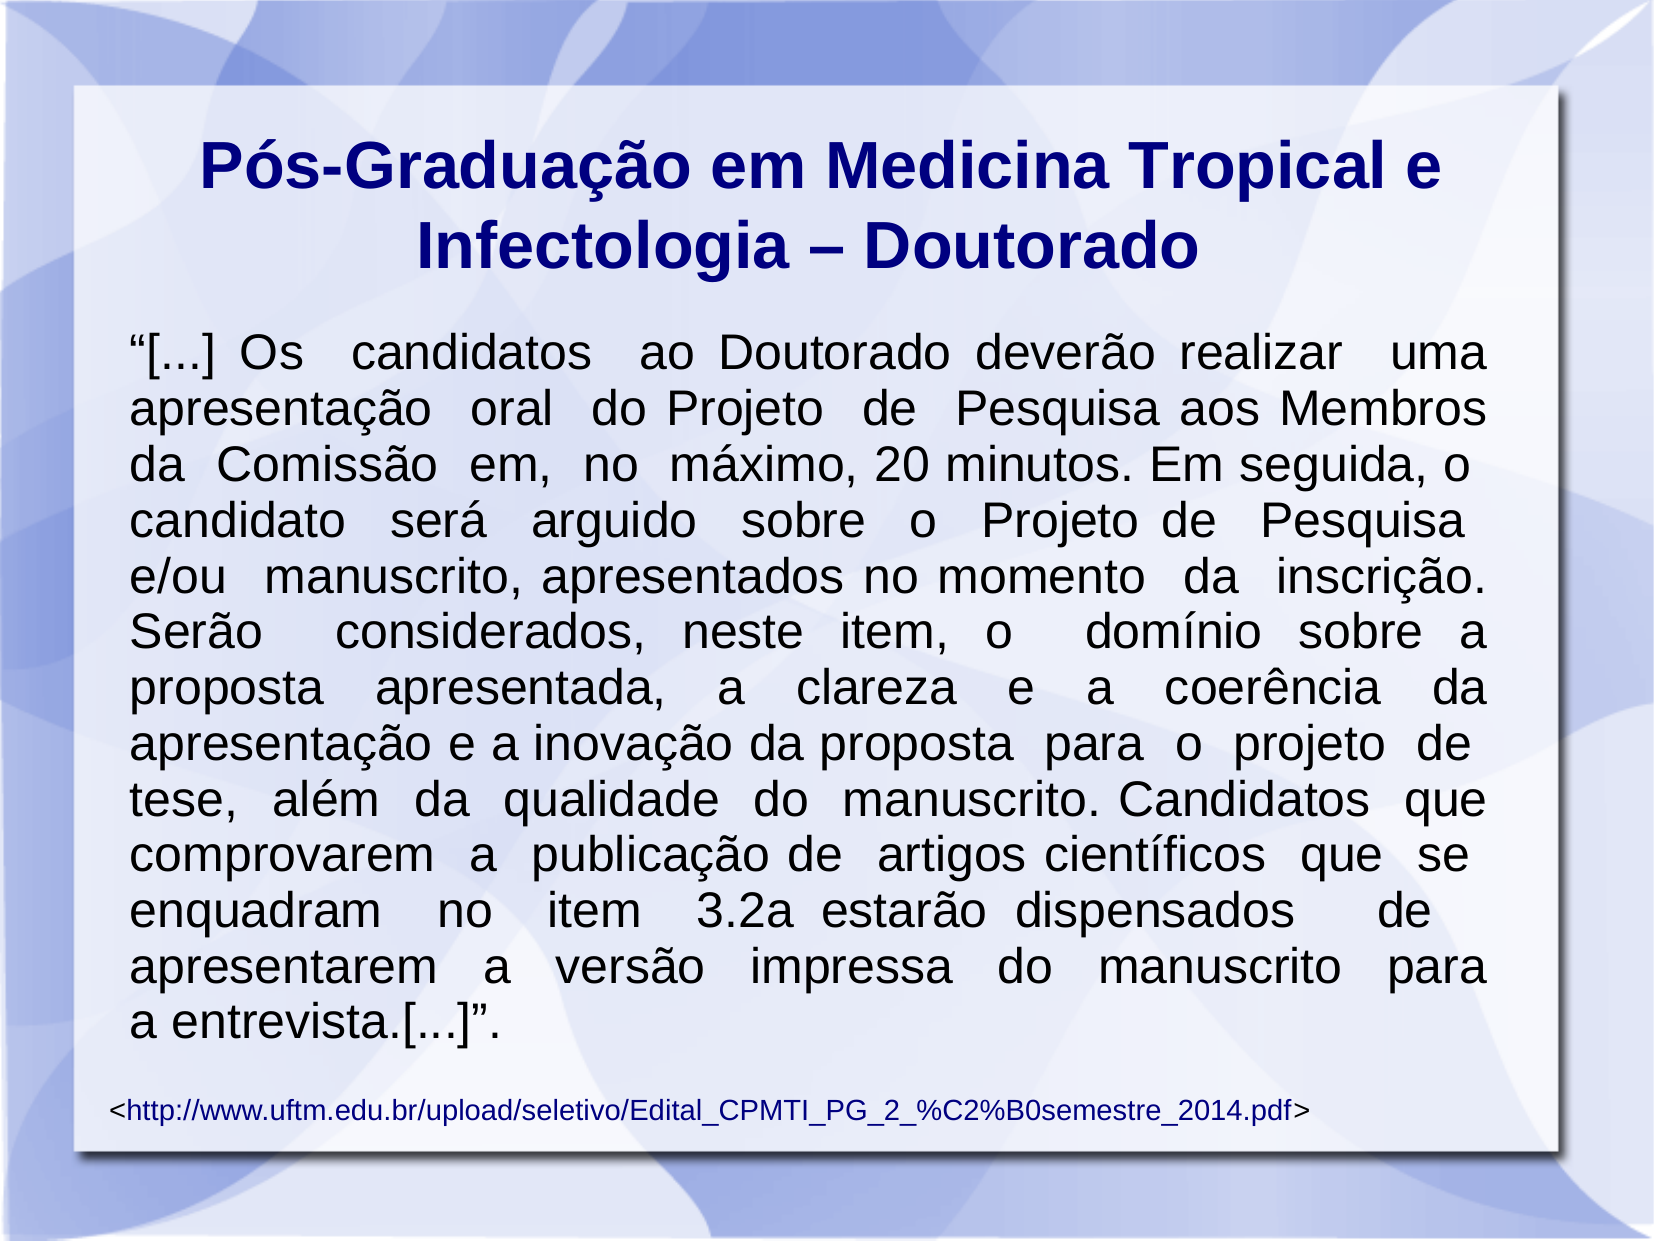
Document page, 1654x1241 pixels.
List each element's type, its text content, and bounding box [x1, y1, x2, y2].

list “[...] Os candidatos ao Doutorado deverão realizar uma apresentação oral do Projeto de Pesquisa aos Membros da Comissão em, no máximo, 20 minutos. Em seguida, o candidato será arguido sobre o Projeto de Pesquisa e/ou manuscrito, apresentados no momento da inscrição. Serão considerados, neste item, o domínio sobre a proposta apresentada, a clareza e a coerência da apresentação e a inovação da proposta para o projeto de tese, além da qualidade do manuscrito. Candidatos que comprovarem a publicação de artigos científicos que se enquadram no item 3.2a estarão dispensados de apresentarem a versão impressa do manuscrito para a entrevista.[...]”. [129, 324, 1489, 1057]
title Pós-Graduação em Medicina Tropical e Infectologia – Doutorado [82, 90, 1536, 298]
text_box <http://www.uftm.edu.br/upload/seletivo/Edital_CPMTI_PG_2_%C2%B0semestre_2014.pdf> [94, 1086, 1465, 1135]
picture [0, 0, 1654, 1241]
